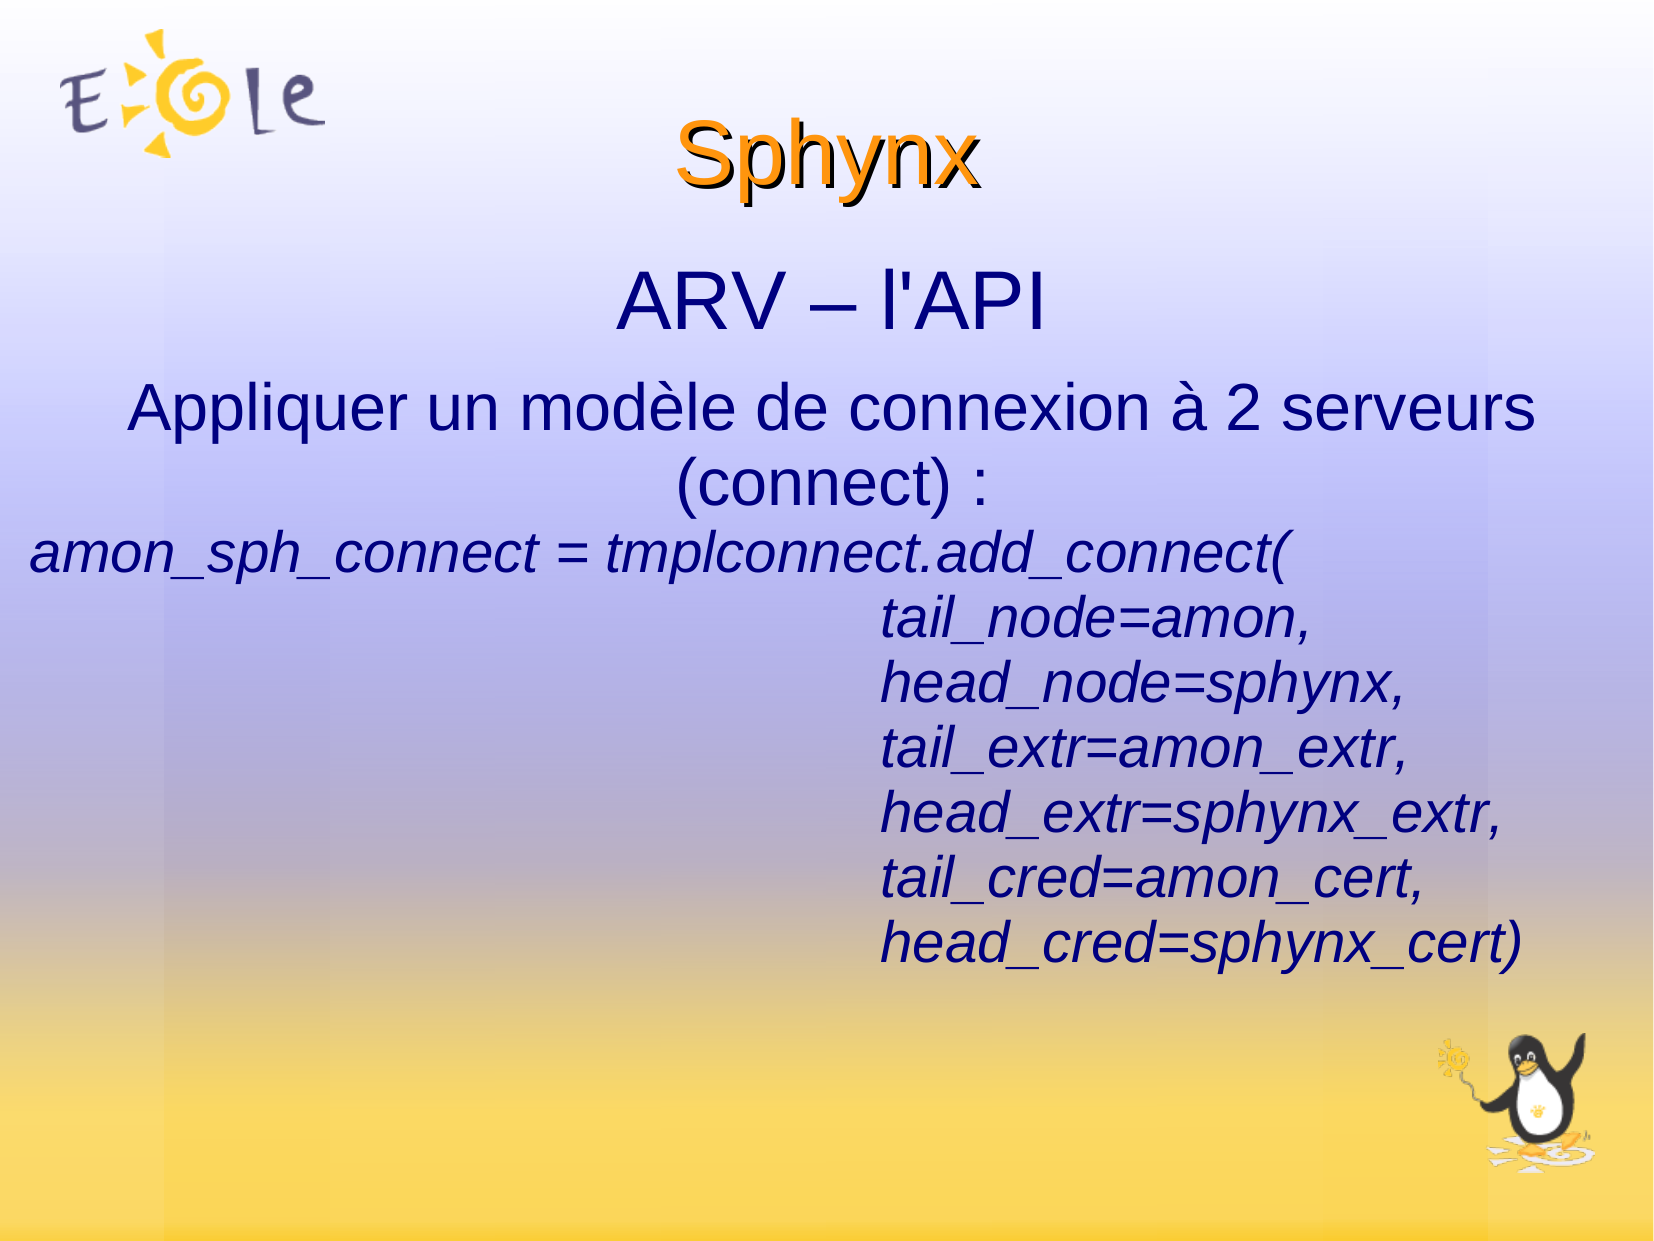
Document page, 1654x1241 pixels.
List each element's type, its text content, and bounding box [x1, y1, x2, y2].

picture [0, 0, 1654, 1241]
list ARV – l'API Appliquer un modèle de connexion à 2 serveurs (connect) : amon_sph_connect = tmplconnect.add_connect( tail_node=amon, head_node=sphynx, tail_extr=amon_extr, head_extr=sphynx_extr, tail_cred=amon_cert, head_cred=sphynx_cert) [29, 253, 1636, 985]
title Sphynx [82, 49, 1571, 253]
